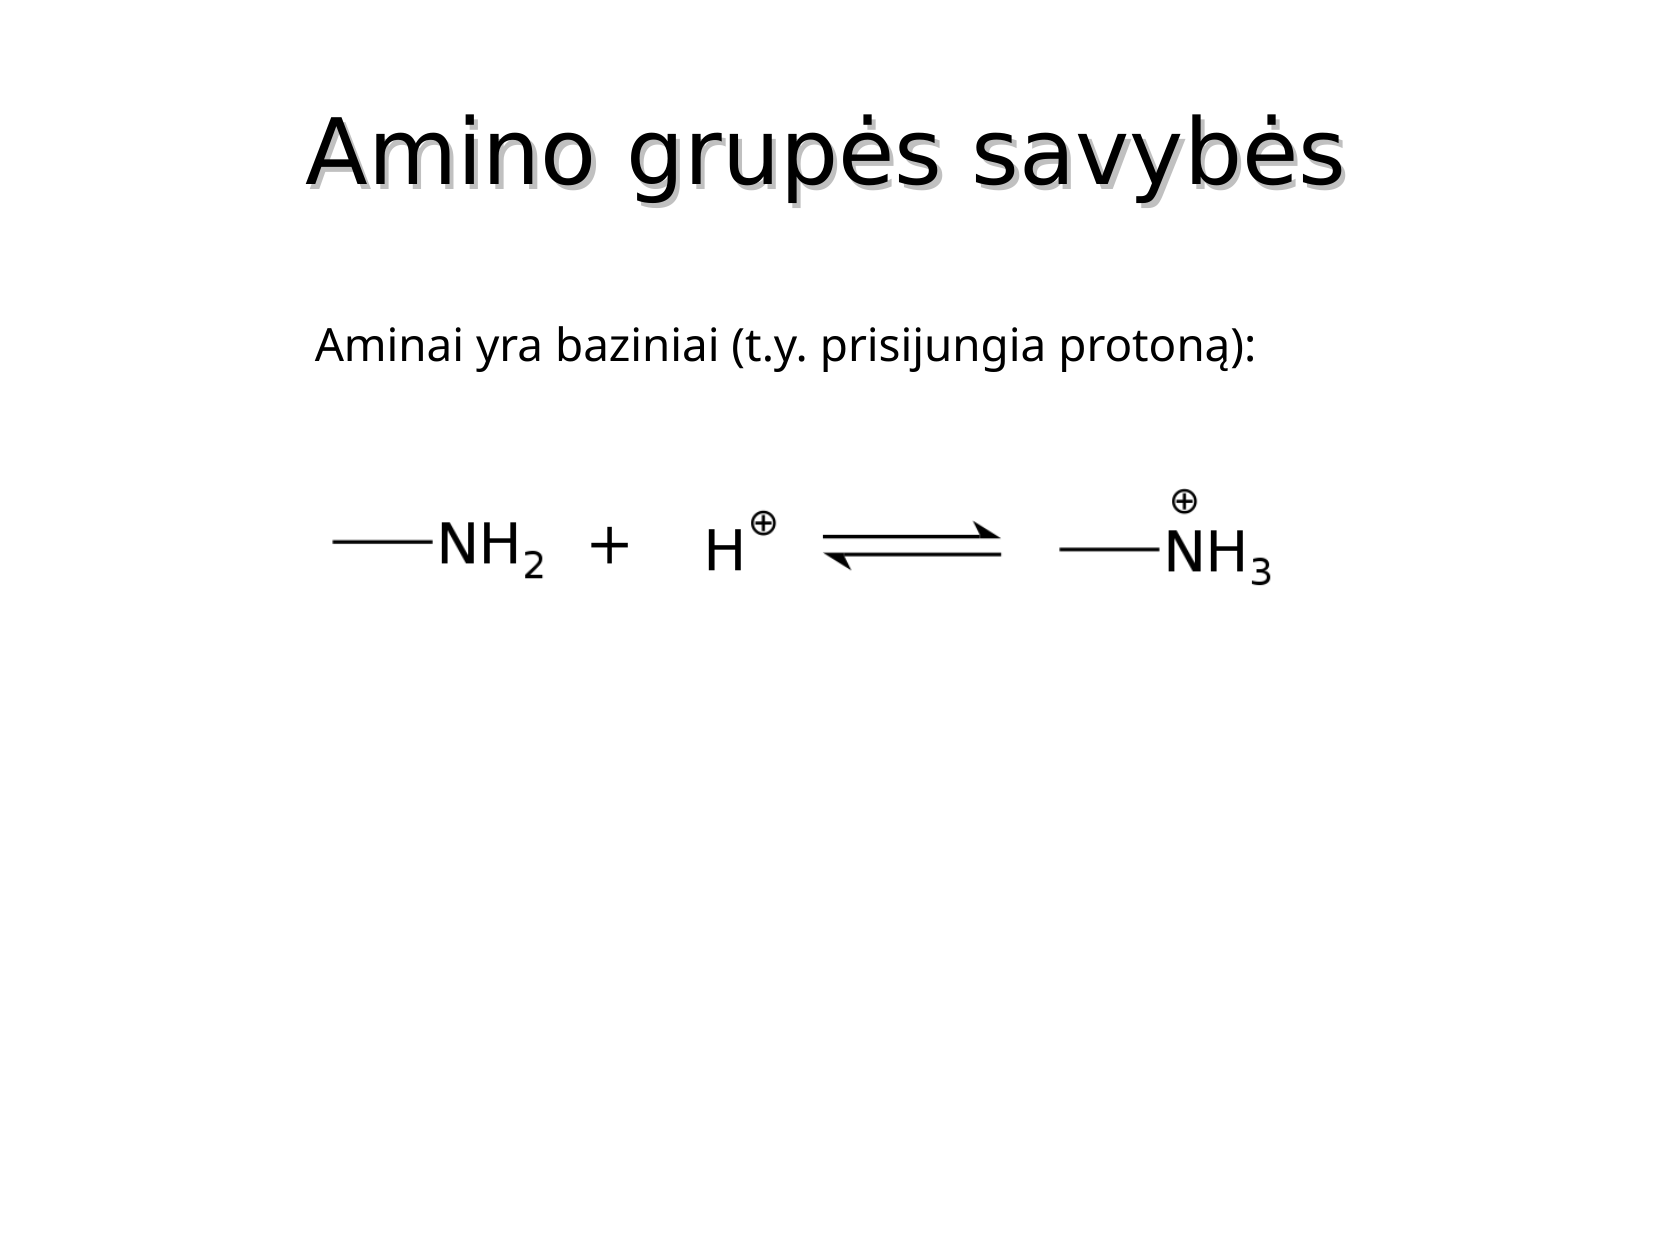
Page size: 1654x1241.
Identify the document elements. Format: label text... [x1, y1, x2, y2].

title Amino grupės savybės [82, 56, 1571, 250]
picture [313, 479, 1276, 601]
text_box Aminai yra baziniai (t.y. prisijungia protoną): [300, 304, 1332, 381]
